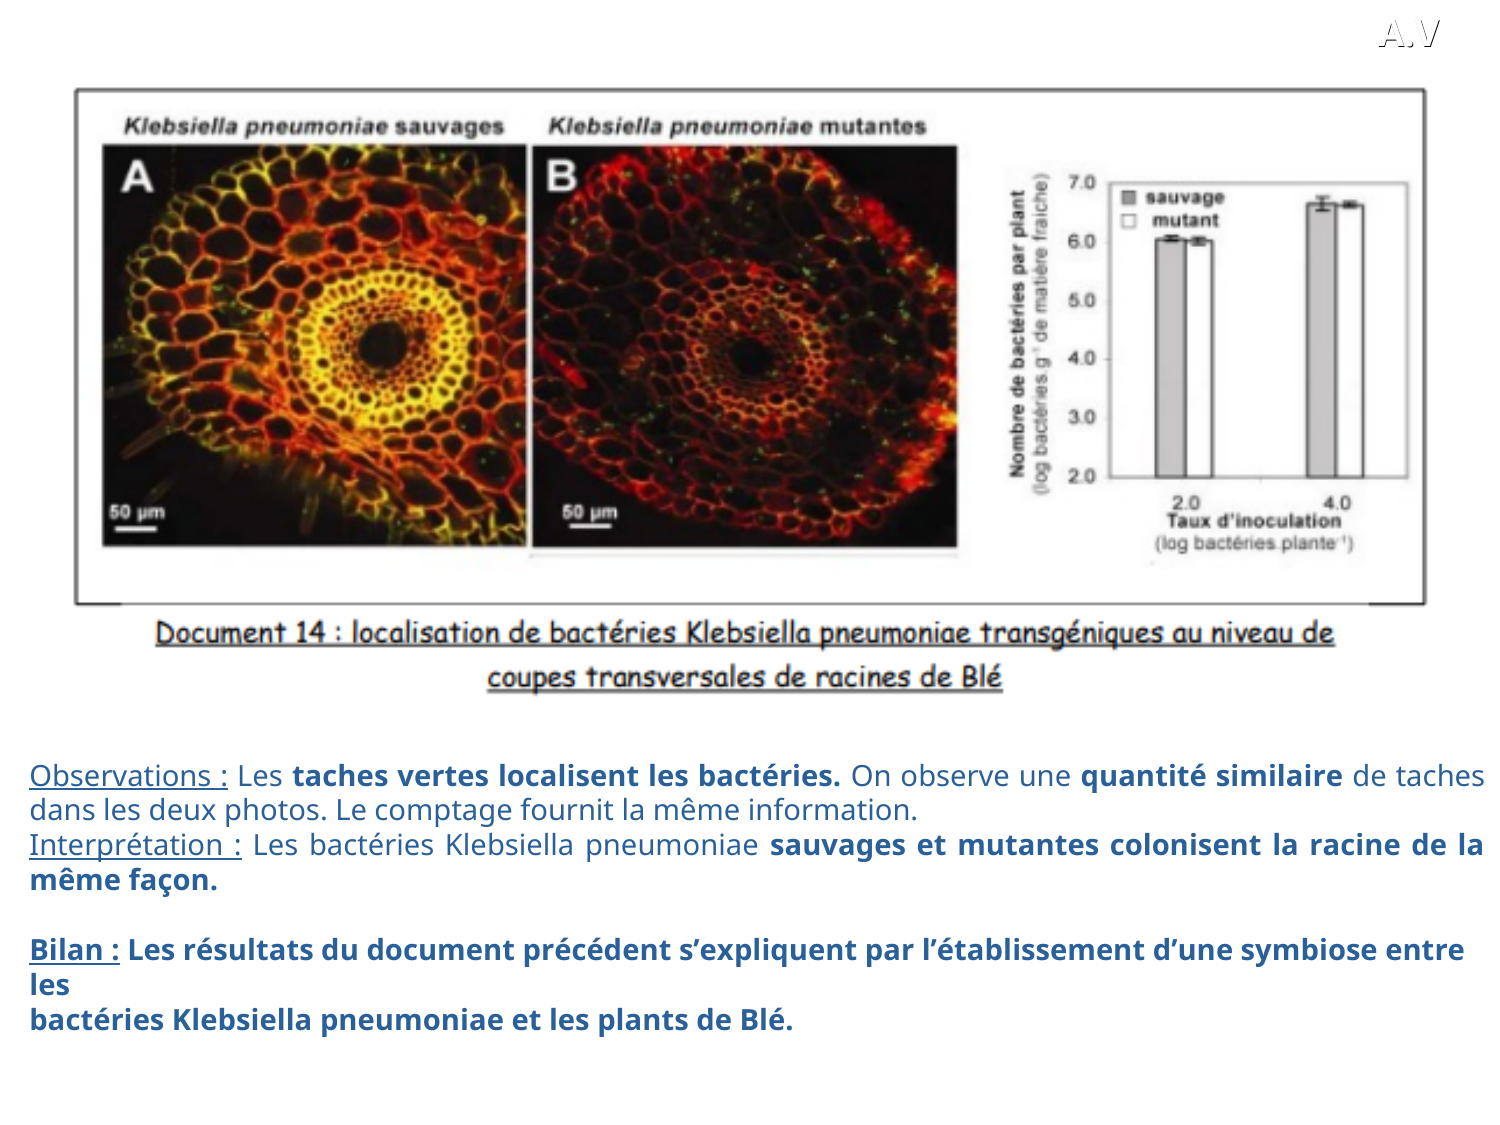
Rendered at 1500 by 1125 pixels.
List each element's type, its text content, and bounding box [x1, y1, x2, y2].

picture [35, 70, 1472, 709]
text_box Observations : Les taches vertes localisent les bactéries. On observe une quantité similaire de taches dans les deux photos. Le comptage fournit la même information. Interprétation : Les bactéries Klebsiella pneumoniae sauvages et mutantes colonisent la racine de la même façon. Bilan : Les résultats du document précédent s’expliquent par l’établissement d’une symbiose entre les bactéries Klebsiella pneumoniae et les plants de Blé. [14, 749, 1500, 1016]
text_box A.V [1363, 1, 1488, 63]
